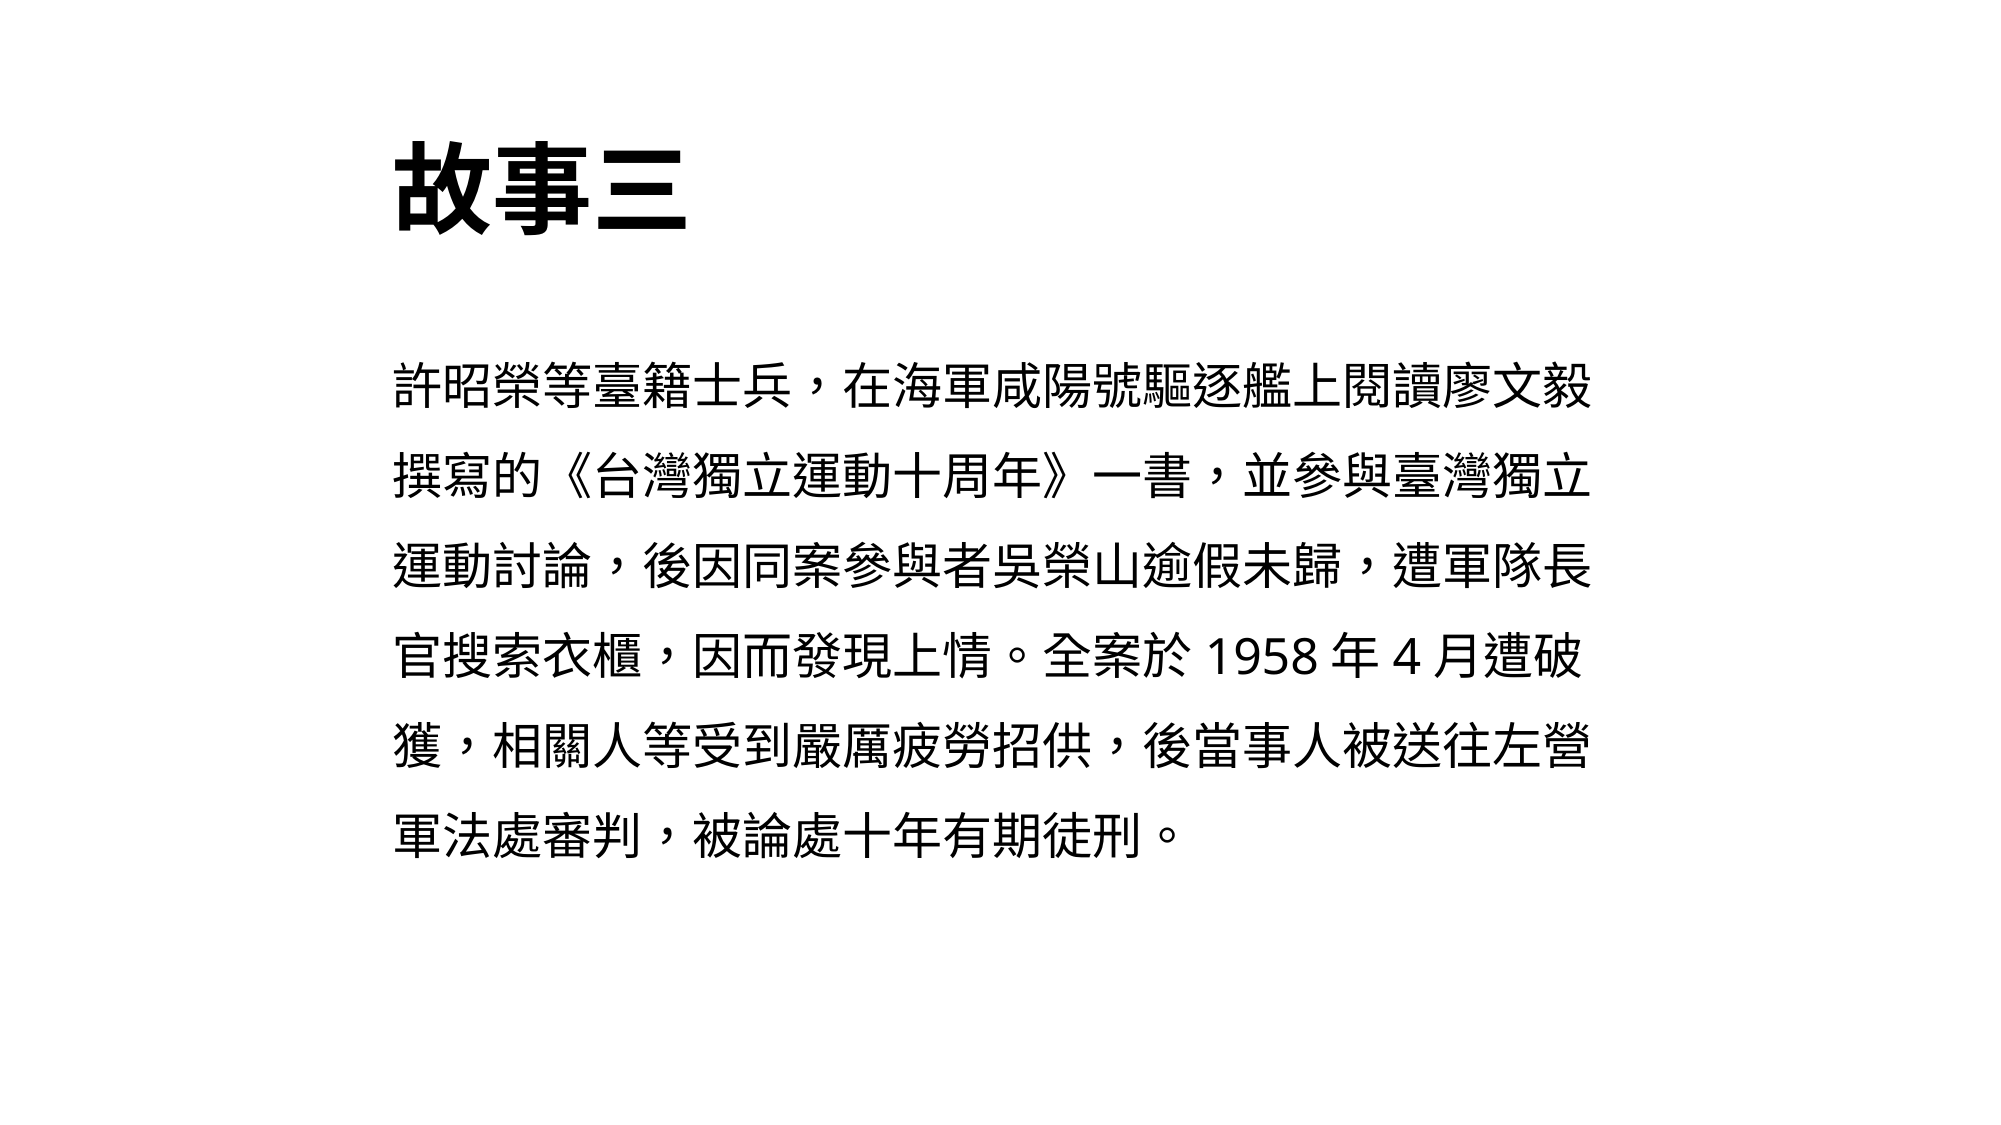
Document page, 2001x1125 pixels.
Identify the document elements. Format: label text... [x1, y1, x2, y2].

title 許昭榮等臺籍士兵，在海軍咸陽號驅逐艦上閱讀廖文毅撰寫的《台灣獨立運動十周年》一書，並參與臺灣獨立運動討論，後因同案參與者吳榮山逾假未歸，遭軍隊長官搜索衣櫃，因而發現上情。全案於1958年4月遭破獲，相關人等受到嚴厲疲勞招供，後當事人被送往左營軍法處審判，被論處十年有期徒刑。 [377, 221, 1646, 1028]
text_box 故事三 [377, 118, 824, 255]
